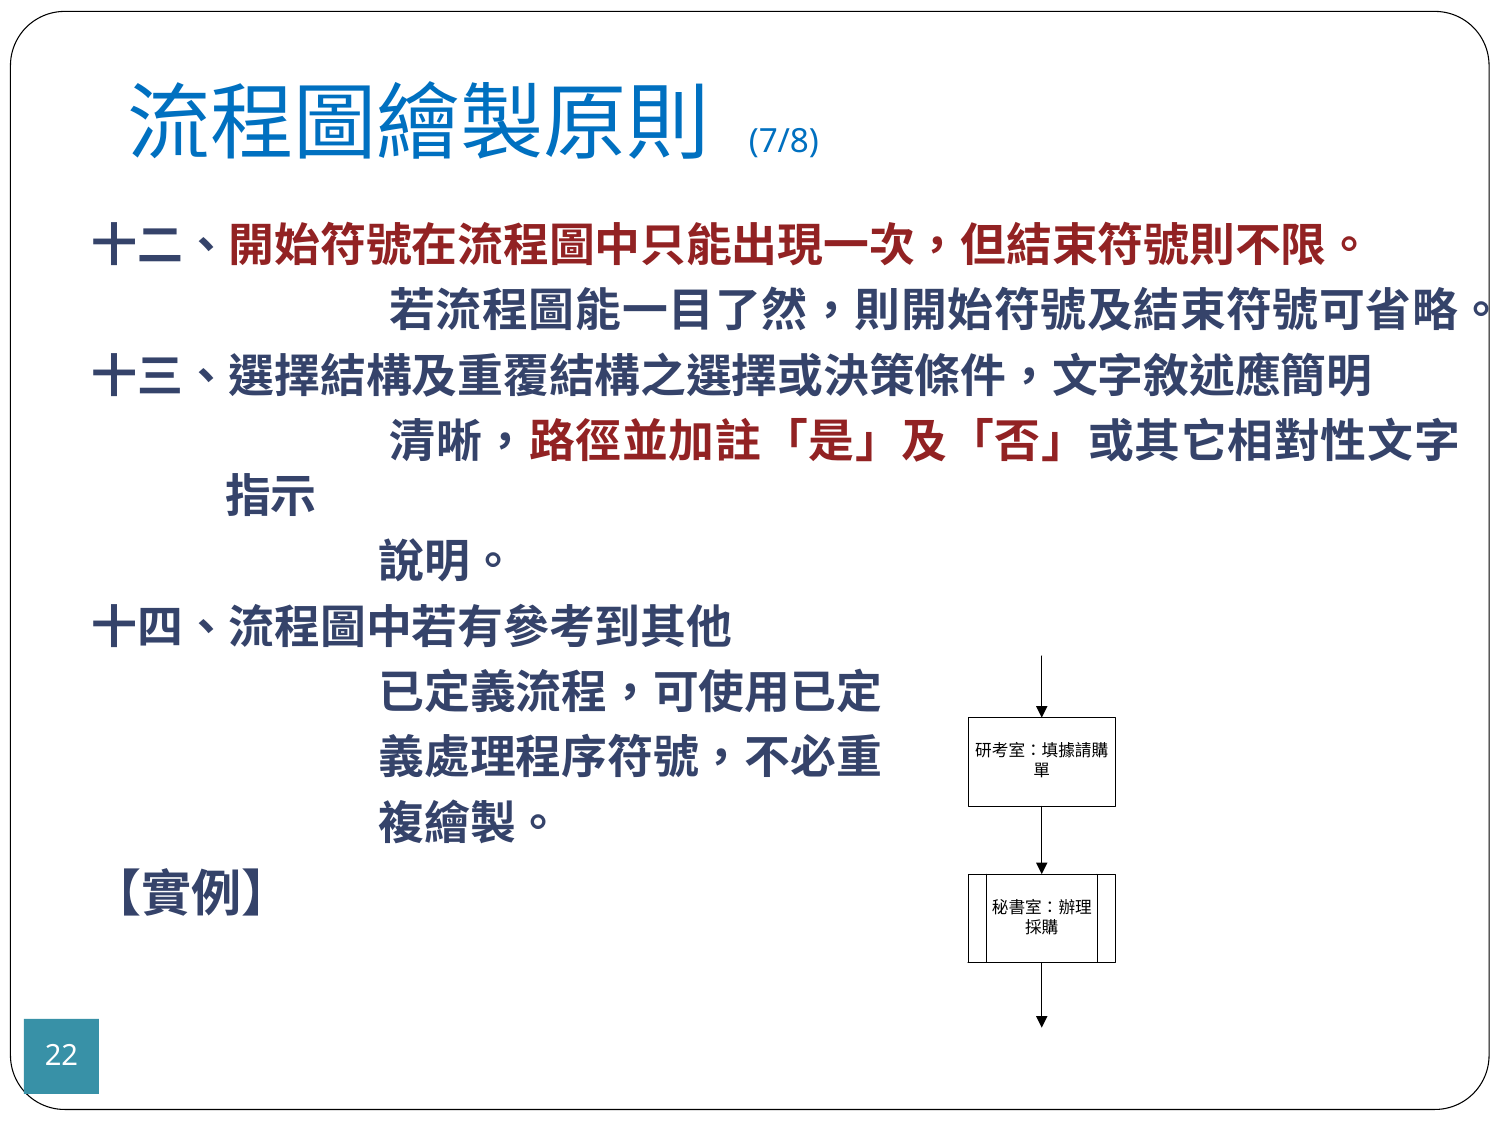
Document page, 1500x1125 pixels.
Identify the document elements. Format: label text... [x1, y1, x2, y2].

chart [927, 952, 1157, 1039]
text_box 十二、開始符號在流程圖中只能出現一次，但結束符號則不限。 若流程圖能一目了然，則開始符號及結束符號可省略。 十三、選擇結構及重覆結構之選擇或決策條件，文字敘述應簡明 清晰，路徑並加註「是」及「否」或其它相對性文字指示 說明。 十四、流程圖中若有參考到其他 已定義流程，可使用已定 義處理程序符號，不必重 複繪製。 【實例】 [77, 208, 1475, 952]
text_box 22 [23, 1018, 99, 1094]
title 流程圖繪製原則 (7/8) [112, 54, 1388, 185]
